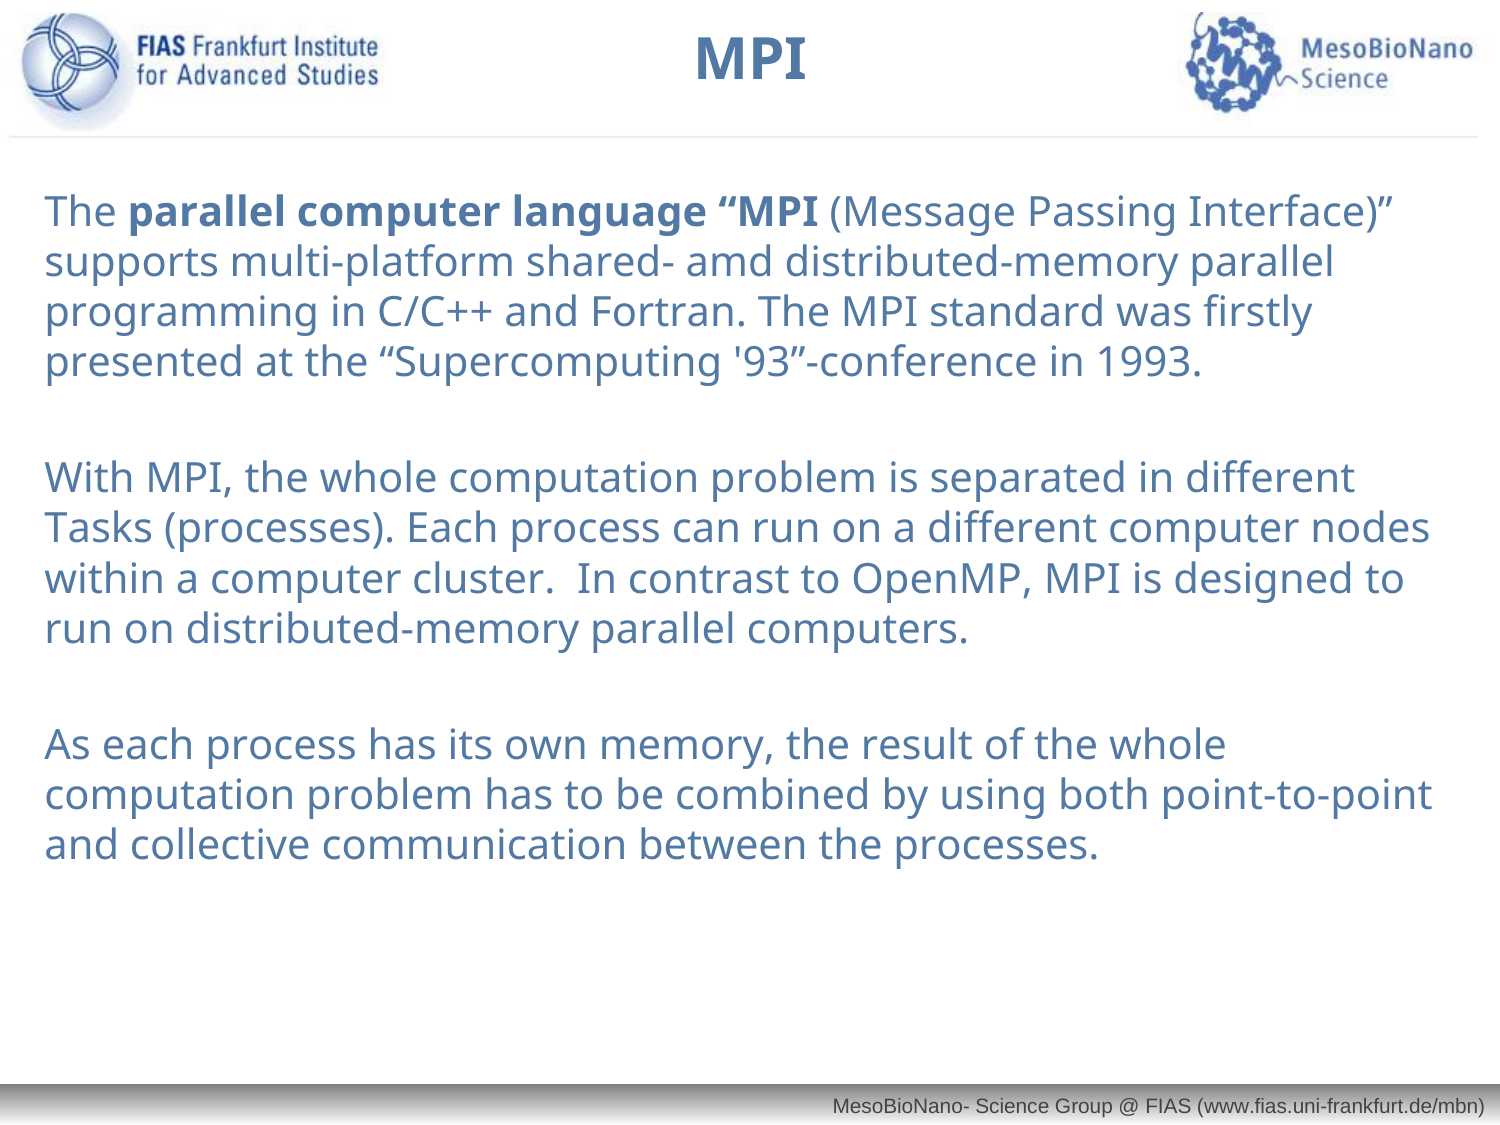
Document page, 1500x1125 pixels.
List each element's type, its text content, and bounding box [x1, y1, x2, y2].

text_box The parallel computer language “MPI (Message Passing Interface)” supports multi-platform shared- amd distributed-memory parallel programming in C/C++ and Fortran. The MPI standard was firstly presented at the “Supercomputing '93”-conference in 1993. With MPI, the whole computation problem is separated in different Tasks (processes). Each process can run on a different computer nodes within a computer cluster. In contrast to OpenMP, MPI is designed to run on distributed-memory parallel computers. As each process has its own memory, the result of the whole computation problem has to be combined by using both point-to-point and collective communication between the processes. [29, 177, 1477, 1043]
title MPI [0, 0, 1499, 142]
